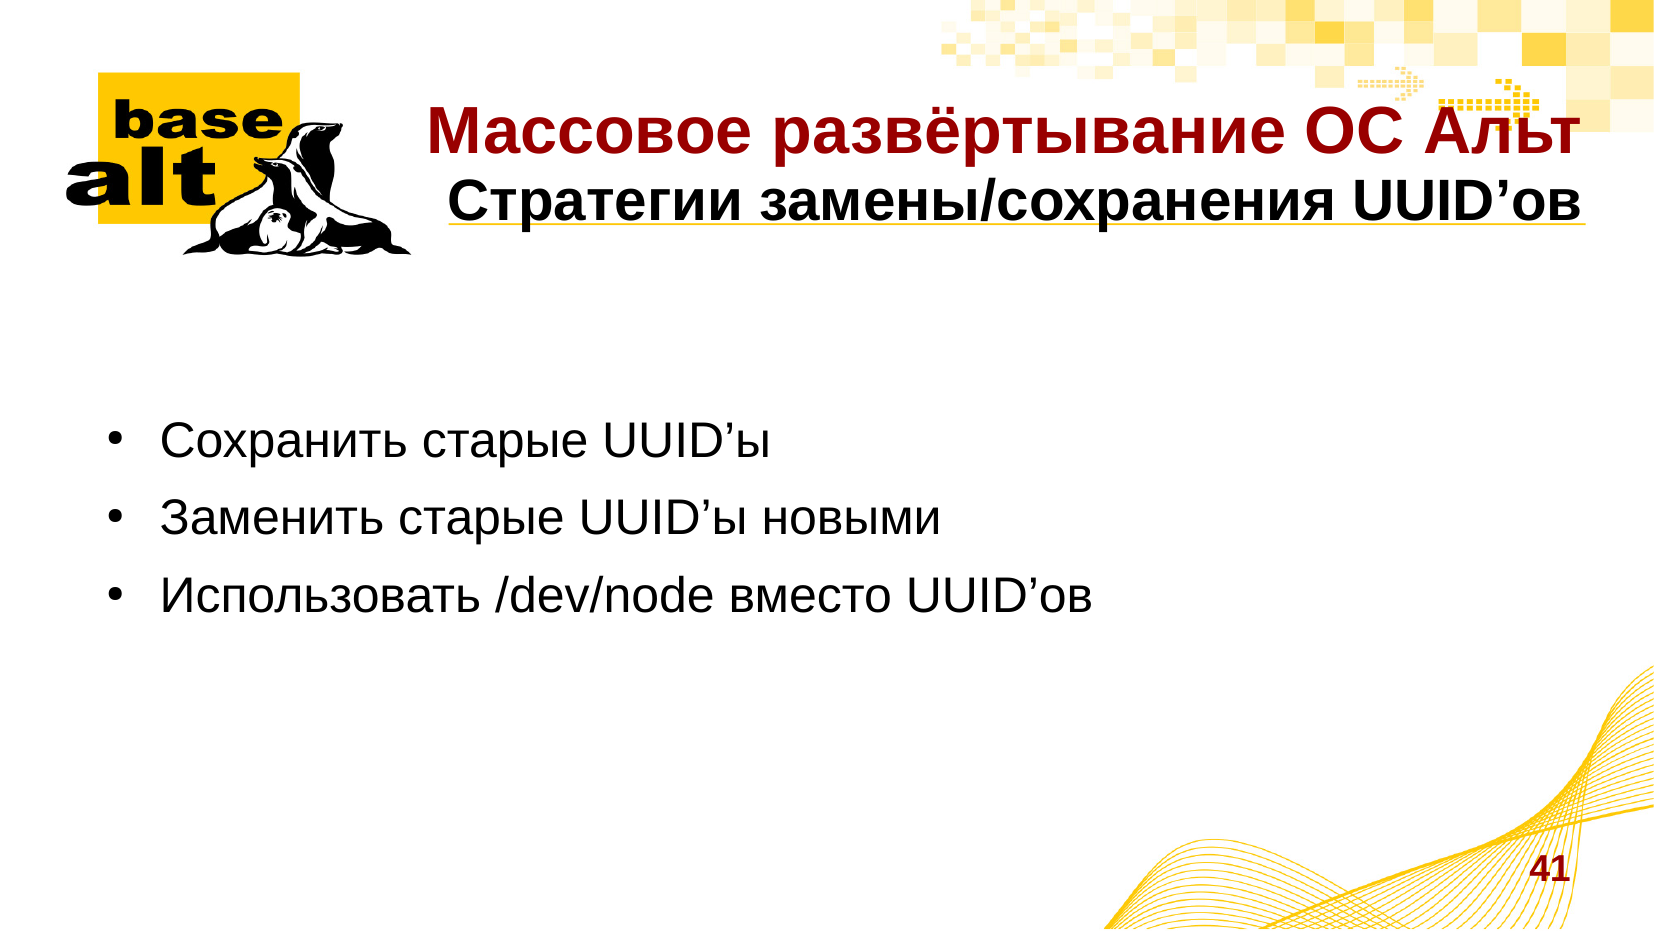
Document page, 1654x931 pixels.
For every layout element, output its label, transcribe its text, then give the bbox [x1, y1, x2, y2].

title Массовое развёртывание ОС Альт Стратегии замены/сохранения UUID’ов [372, 81, 1583, 245]
picture [0, 0, 1654, 931]
list Сохранить старые UUID’ы Заменить старые UUID’ы новыми Использовать /dev/node вместо UUID’ов [88, 411, 1577, 665]
